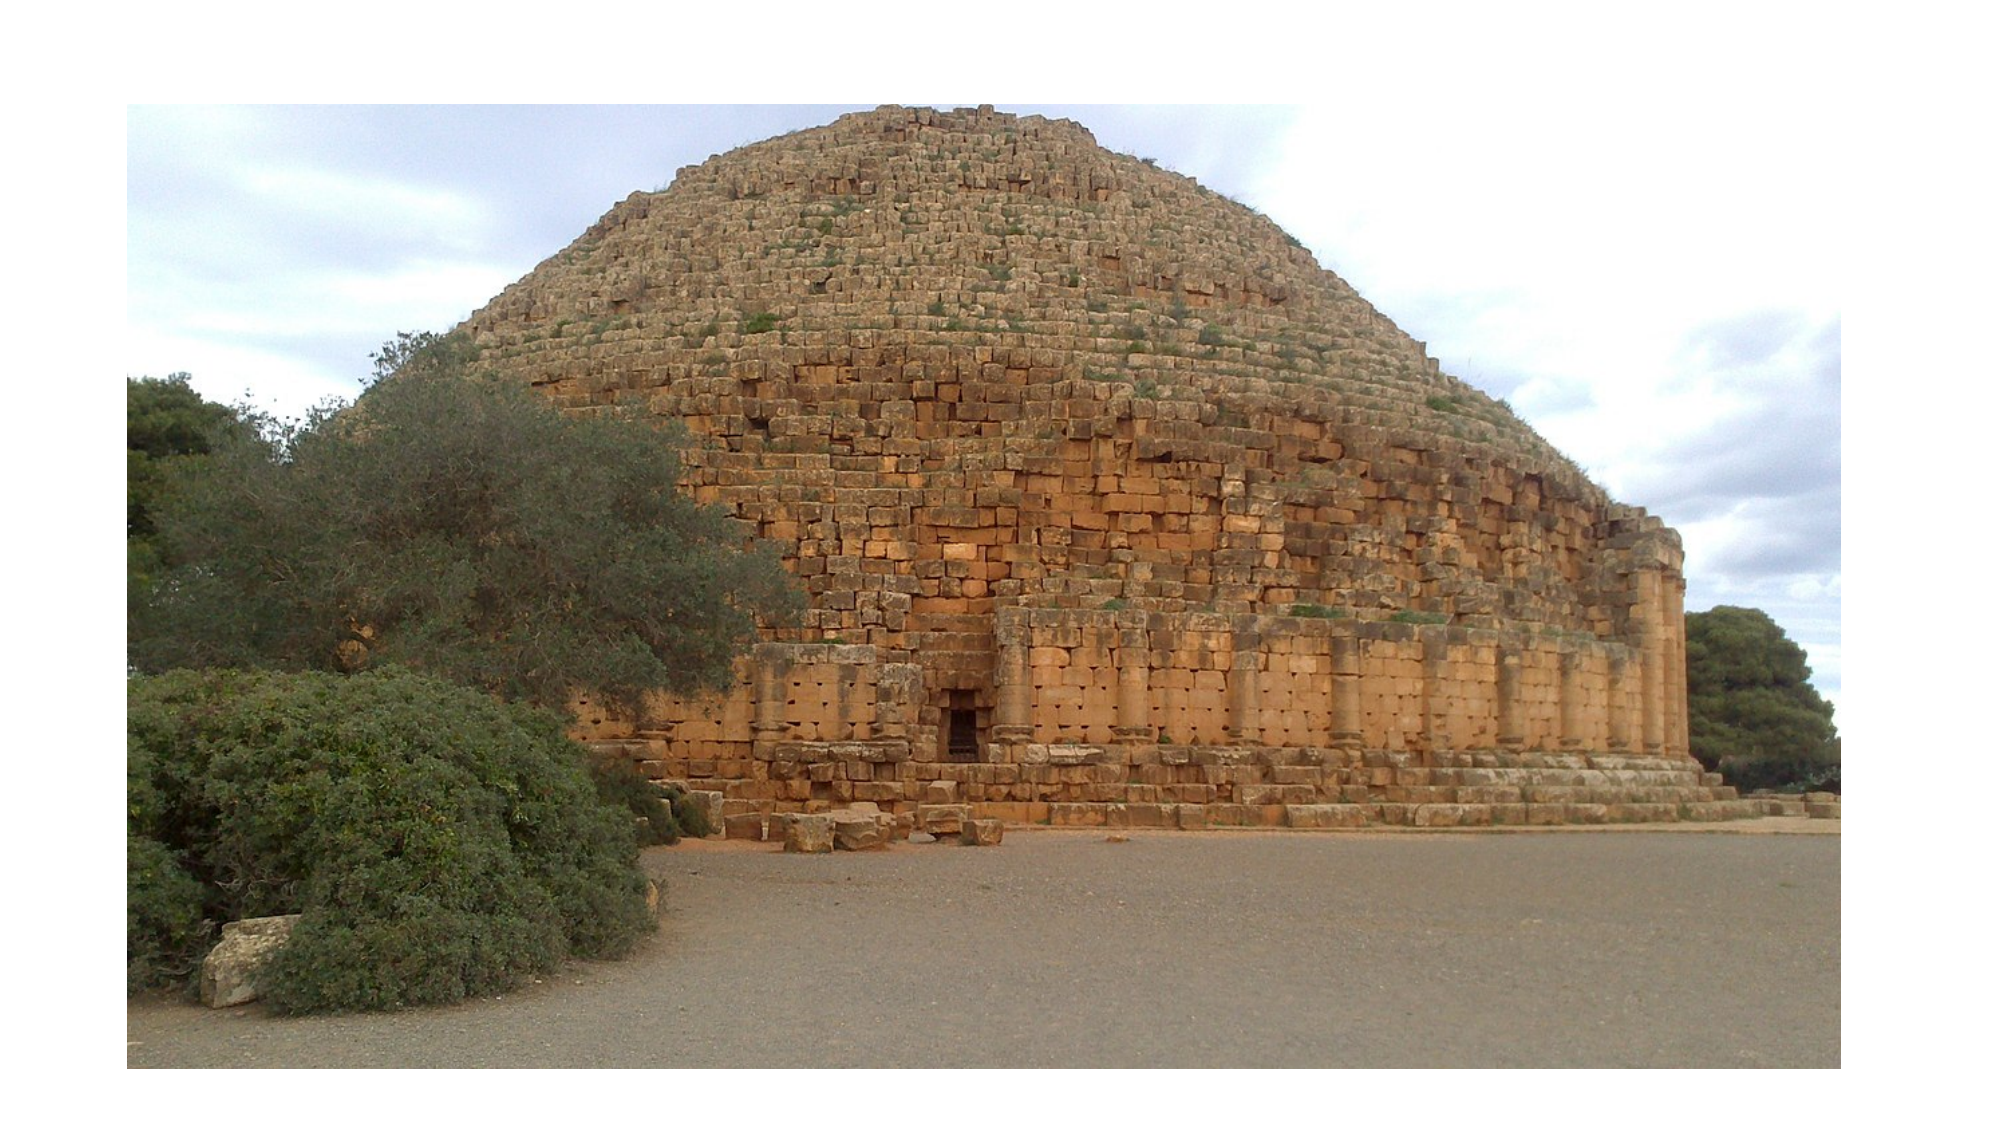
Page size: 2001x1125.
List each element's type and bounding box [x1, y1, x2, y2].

picture [127, 104, 1841, 1069]
